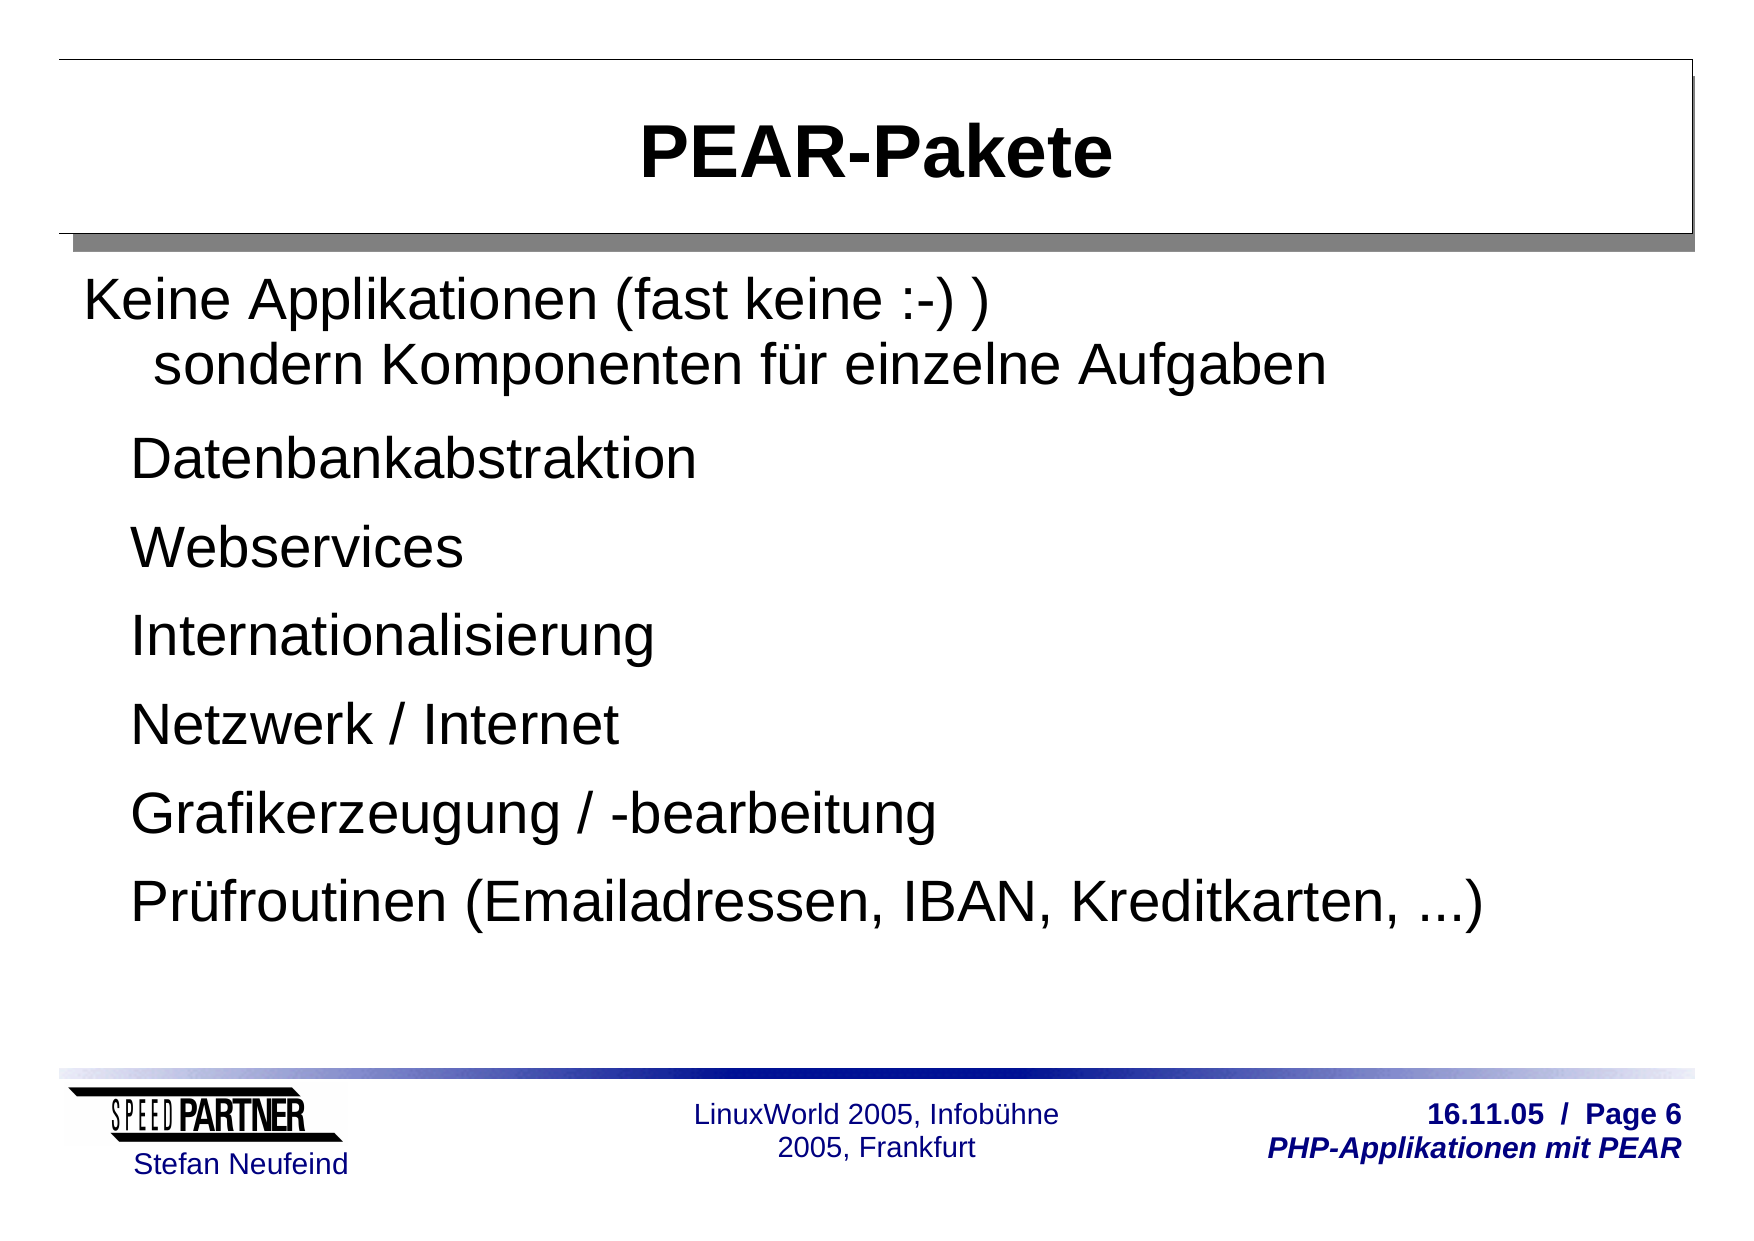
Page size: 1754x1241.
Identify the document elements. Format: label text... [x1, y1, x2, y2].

title PEAR-Pakete [59, 59, 1695, 244]
list Keine Applikationen (fast keine :-) ) sondern Komponenten für einzelne Aufgaben Datenbankabstraktion Webservices Internationalisierung Netzwerk / Internet Grafikerzeugung / -bearbeitung Prüfroutinen (Emailadressen, IBAN, Kreditkarten, ...) [71, 266, 1695, 1049]
picture [64, 1082, 348, 1146]
picture [59, 1068, 1695, 1079]
